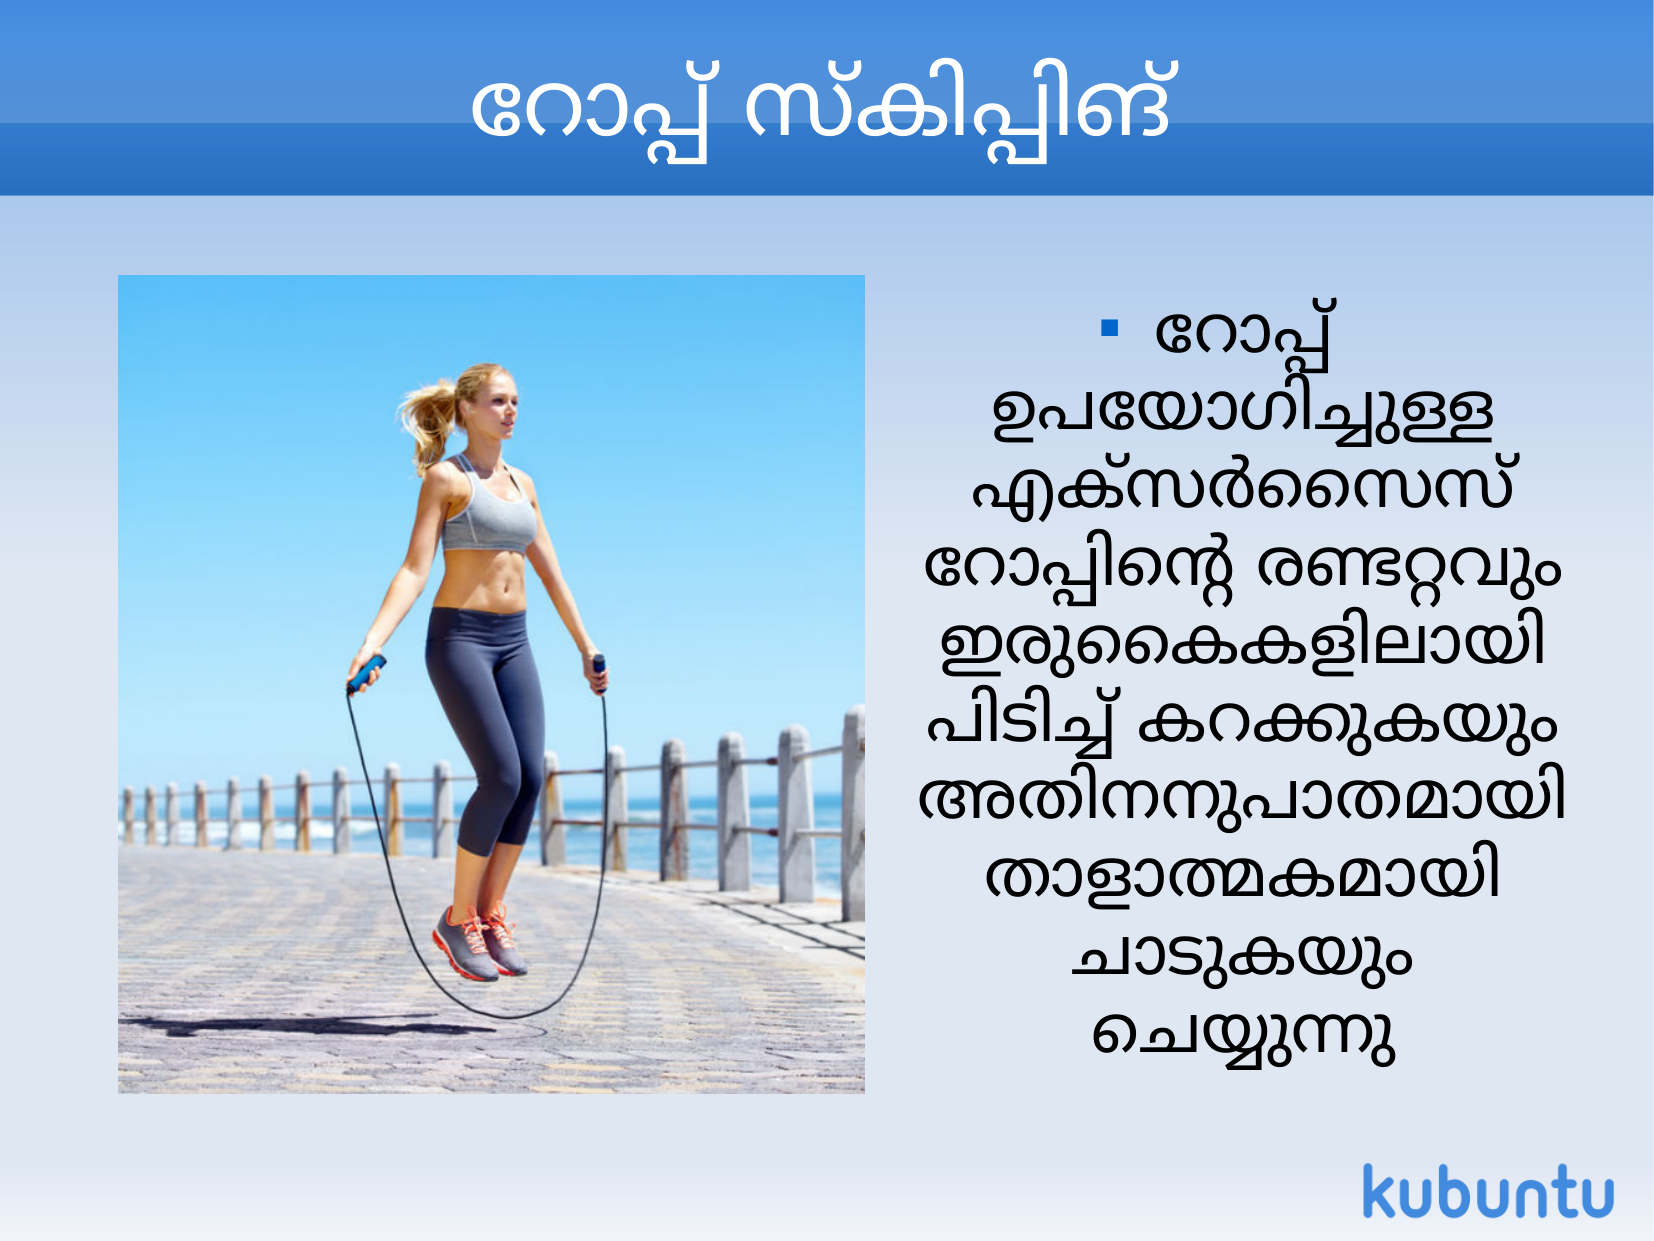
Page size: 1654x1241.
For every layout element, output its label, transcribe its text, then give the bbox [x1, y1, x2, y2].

list റോപ്പ് ഉപയോഗിച്ചുള്ള എക്സര്‍സൈസ് റോപ്പിന്റെ രണ്ടറ്റവും ഇരുകൈകളിലായിപിടിച്ച് കറക്കുകയും അതിനനുപാതമായി താളാത്മകമായി ചാടുകയും ചെയ്യുന്നു [845, 290, 1572, 1094]
picture [0, 0, 1654, 1241]
title റോപ്പ് സ്കിപ്പിങ് [76, 0, 1565, 208]
